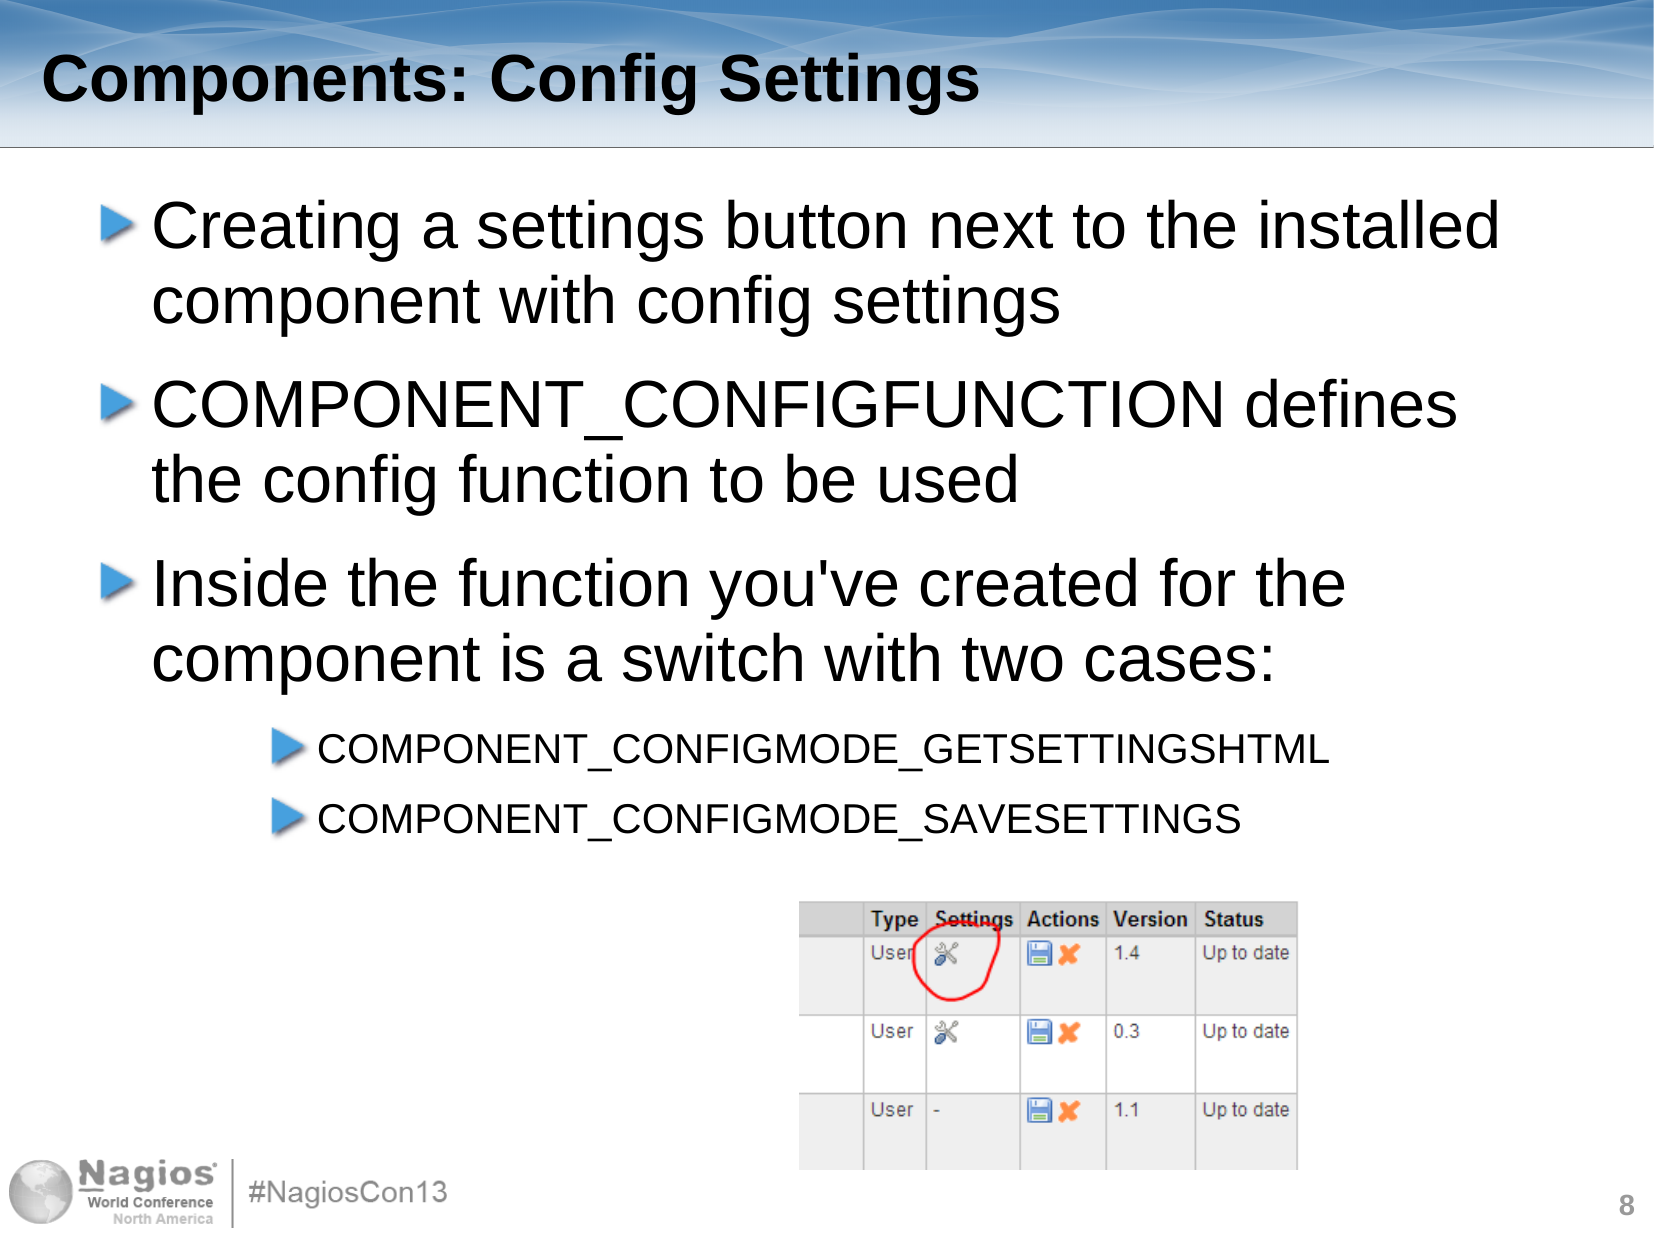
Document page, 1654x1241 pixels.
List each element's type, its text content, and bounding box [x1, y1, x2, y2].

picture [0, 0, 1654, 147]
picture [9, 1159, 453, 1228]
list Creating a settings button next to the installed component with config settings COMPONENT_CONFIGFUNCTION defines the config function to be used Inside the function you've created for the component is a switch with two cases: COMPONENT_CONFIGMODE_GETSETTINGSHTML COMPONENT_CONFIGMODE_SAVESETTINGS [80, 188, 1569, 1007]
picture [799, 889, 1306, 1170]
title Components: Config Settings [41, 29, 1248, 127]
